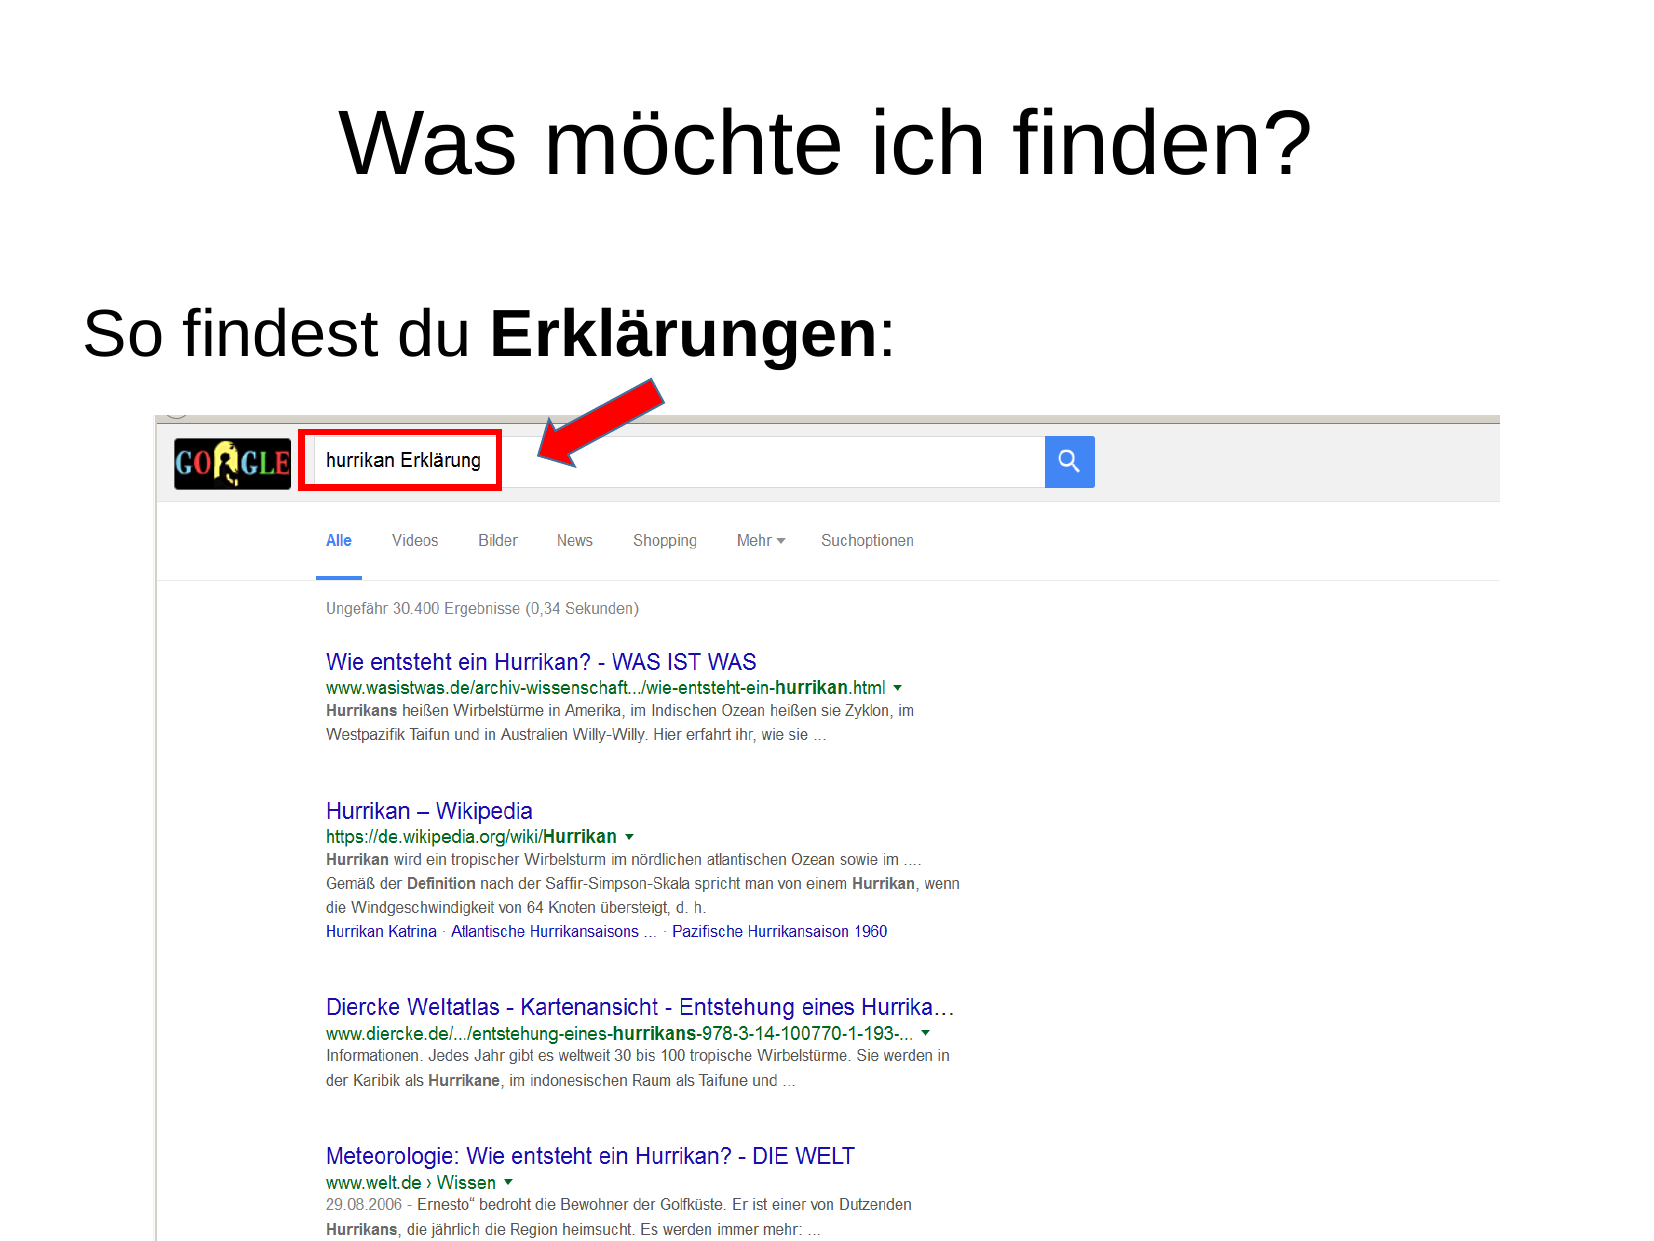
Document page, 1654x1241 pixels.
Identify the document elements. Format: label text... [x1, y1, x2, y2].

text_box Was möchte ich finden? [82, 34, 1571, 242]
picture [153, 415, 1500, 1241]
text_box [538, 379, 664, 467]
text_box So findest du Erklärungen: [82, 290, 1571, 1109]
